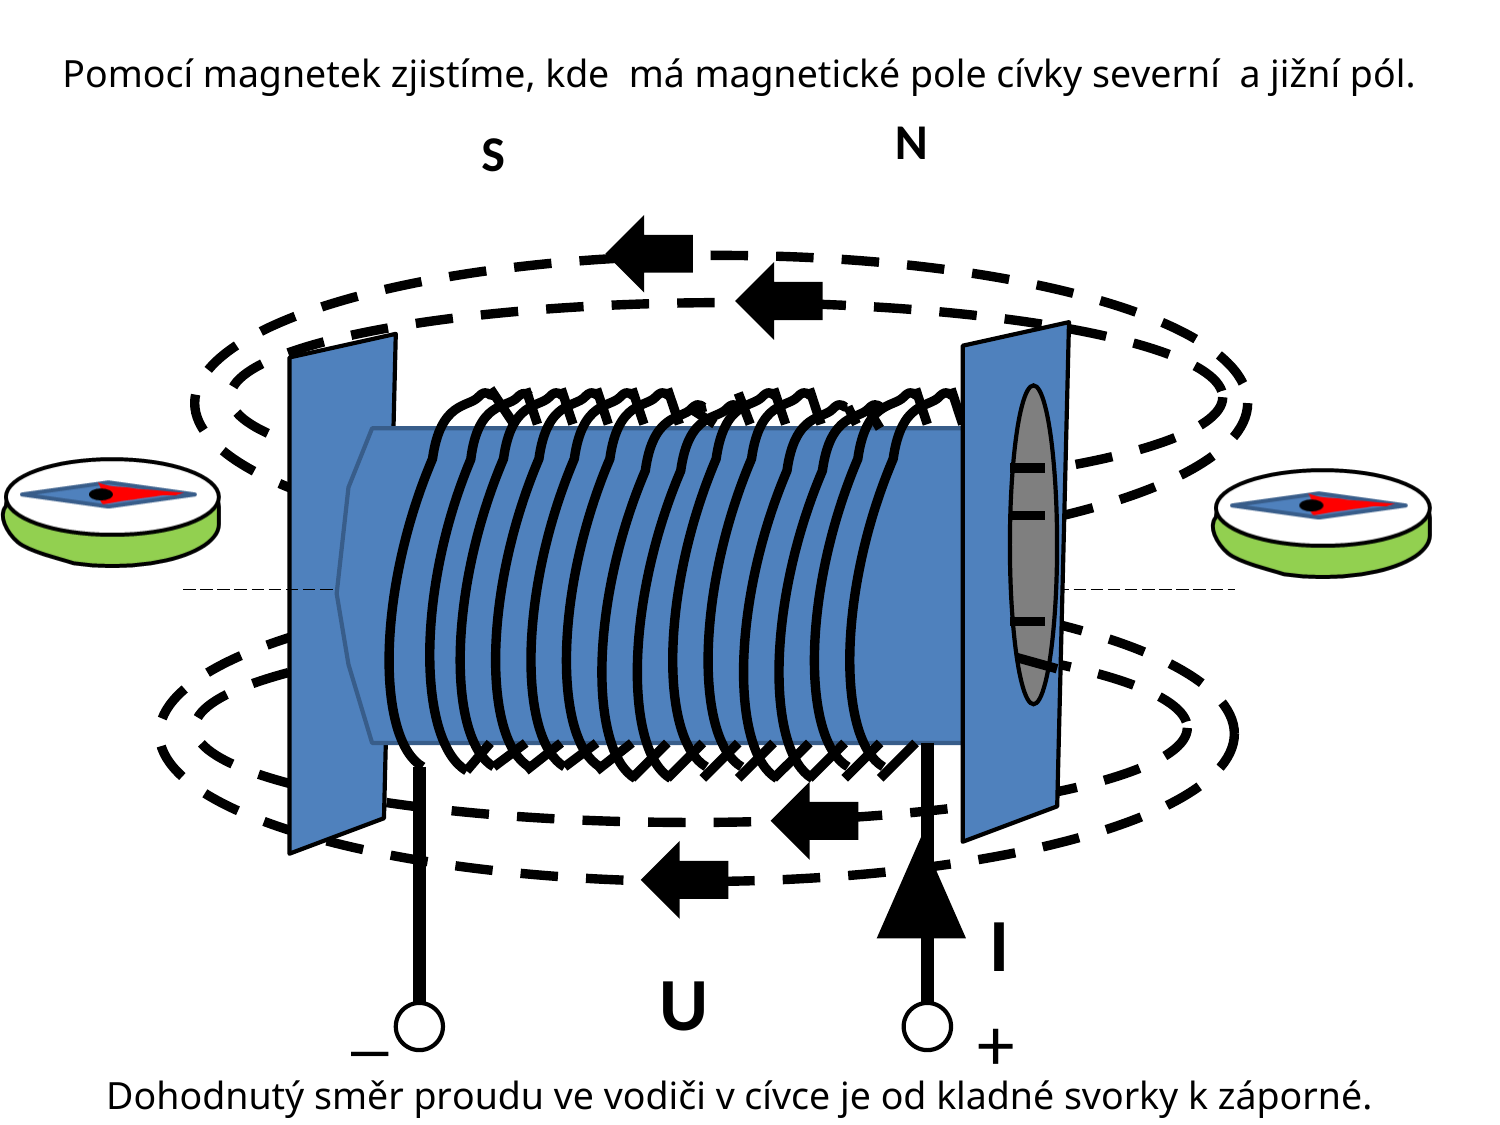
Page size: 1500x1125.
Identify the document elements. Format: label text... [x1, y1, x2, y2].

text_box S [466, 113, 521, 189]
text_box [510, 399, 525, 414]
text_box [501, 398, 596, 761]
text_box [572, 398, 670, 761]
text_box [903, 1002, 952, 1051]
text_box [643, 418, 723, 770]
picture [0, 456, 222, 569]
text_box U [644, 947, 724, 1054]
text_box [435, 413, 507, 763]
text_box N [880, 101, 943, 178]
text_box [536, 398, 631, 760]
picture [1210, 467, 1433, 580]
text_box [159, 220, 1248, 937]
text_box [749, 410, 846, 770]
text_box [784, 417, 866, 769]
text_box [713, 398, 812, 763]
text_box Dohodnutý směr proudu ve vodiči v cívce je od kladné svorky k záporné. [91, 1064, 1389, 1125]
text_box [465, 398, 560, 760]
text_box [820, 398, 915, 765]
text_box _ [337, 964, 404, 1064]
text_box [678, 398, 773, 764]
text_box Pomocí magnetek zjistíme, kde má magnetické pole cívky severní a jižní pól. [47, 42, 1432, 104]
text_box I [974, 888, 1025, 995]
text_box [404, 1002, 443, 1051]
text_box [607, 416, 697, 770]
text_box + [962, 987, 1030, 1064]
